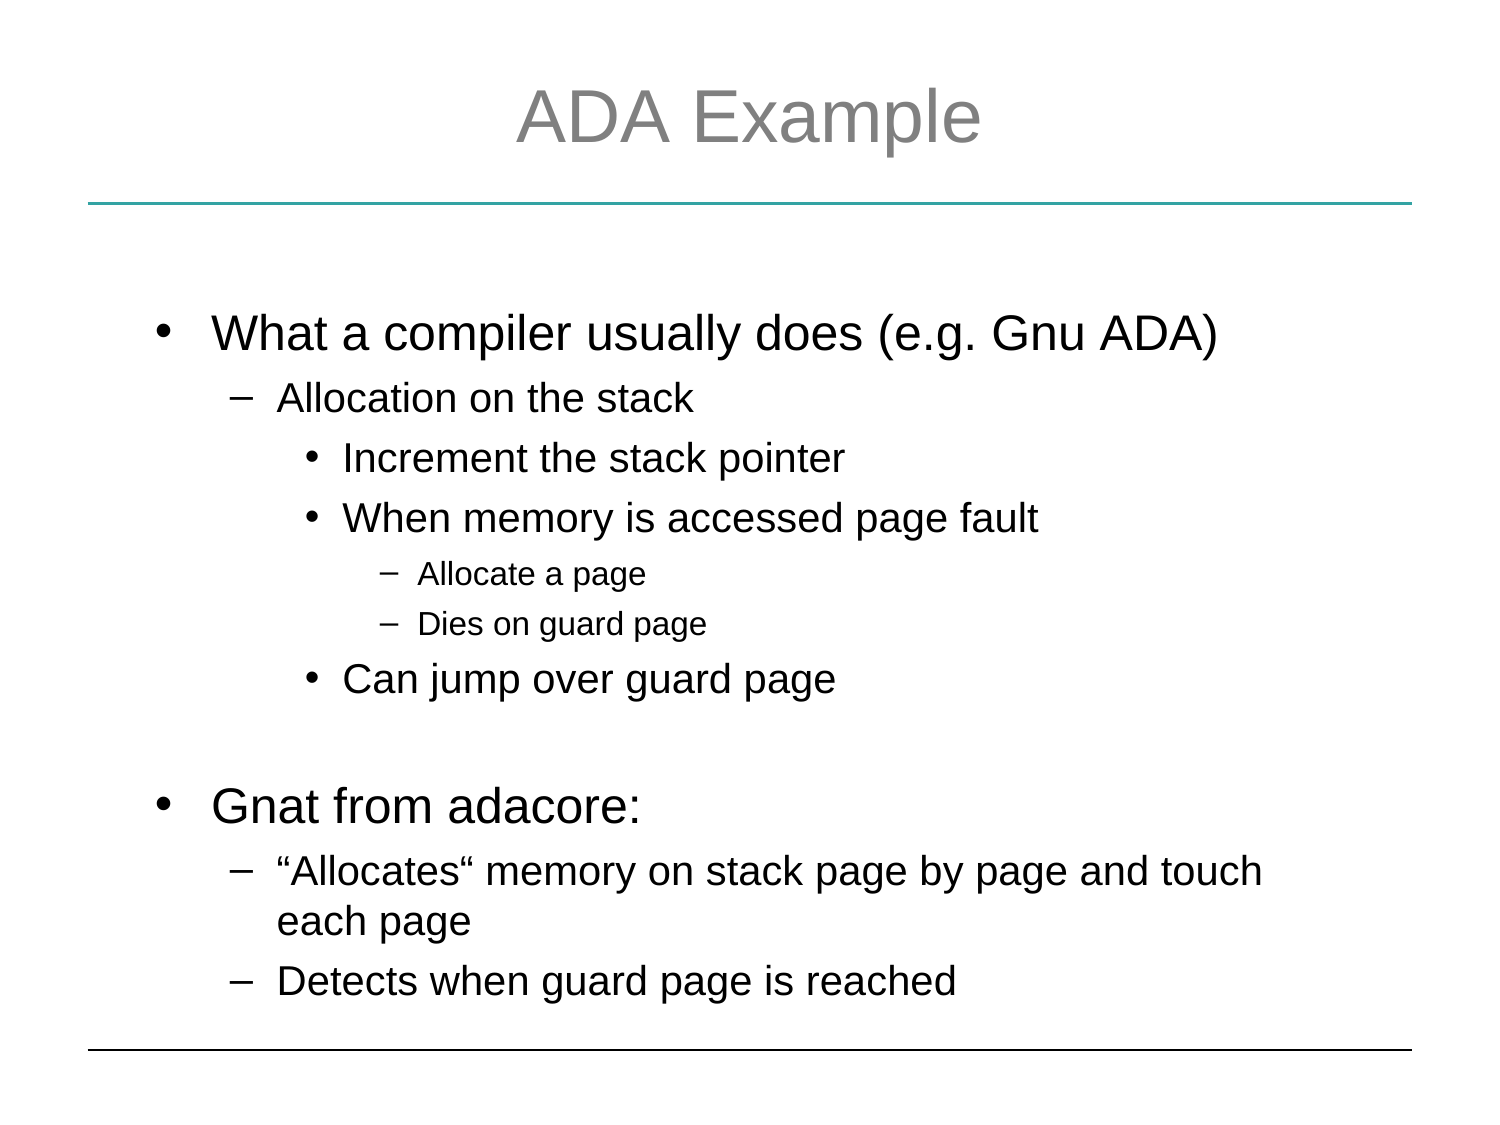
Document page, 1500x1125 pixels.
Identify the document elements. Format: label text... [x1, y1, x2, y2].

list What a compiler usually does (e.g. Gnu ADA) Allocation on the stack Increment the stack pointer When memory is accessed page fault Allocate a page Dies on guard page Can jump over guard page Gnat from adacore: “Allocates“ memory on stack page by page and touch each page Detects when guard page is reached [146, 221, 1354, 1080]
title ADA Example [146, 29, 1354, 195]
